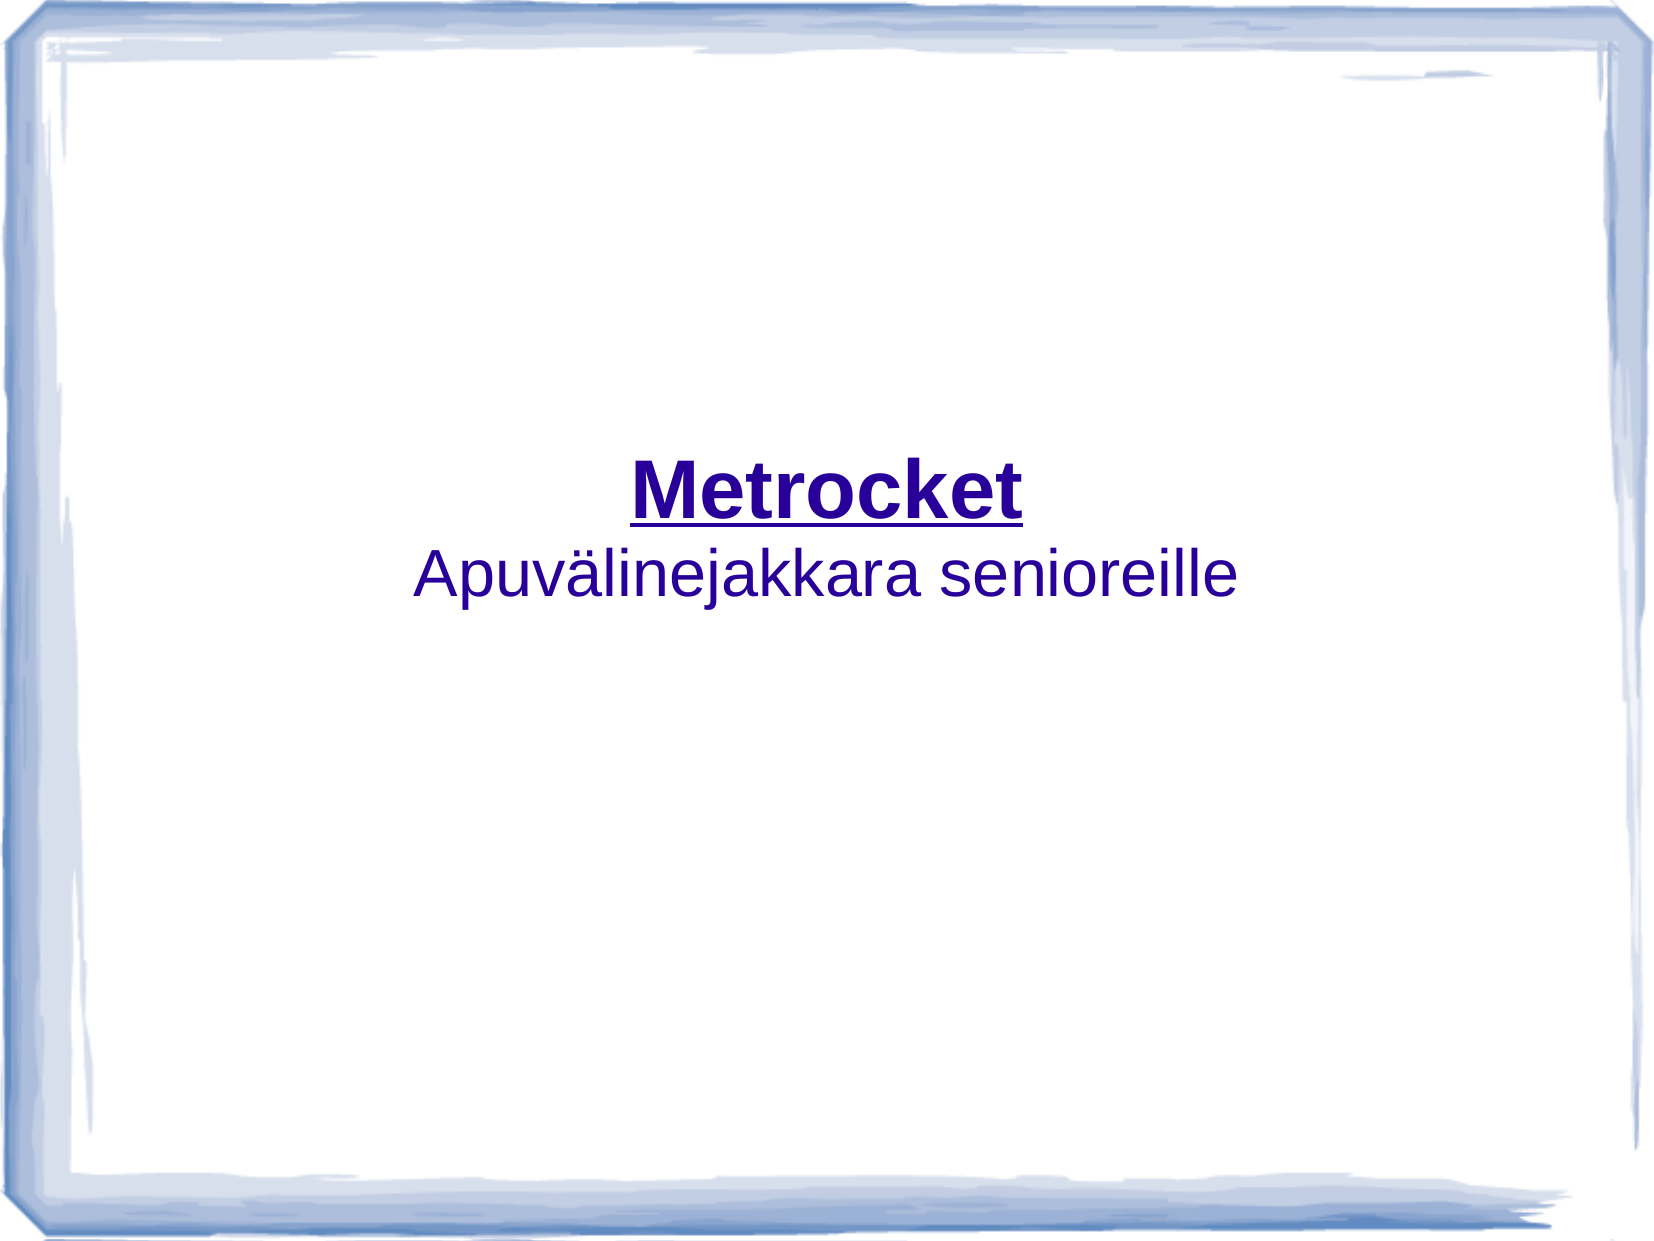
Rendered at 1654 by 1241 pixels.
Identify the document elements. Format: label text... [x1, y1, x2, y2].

subtitle Metrocket Apuvälinejakkara senioreille [82, 49, 1571, 1004]
picture [0, 0, 1654, 1241]
